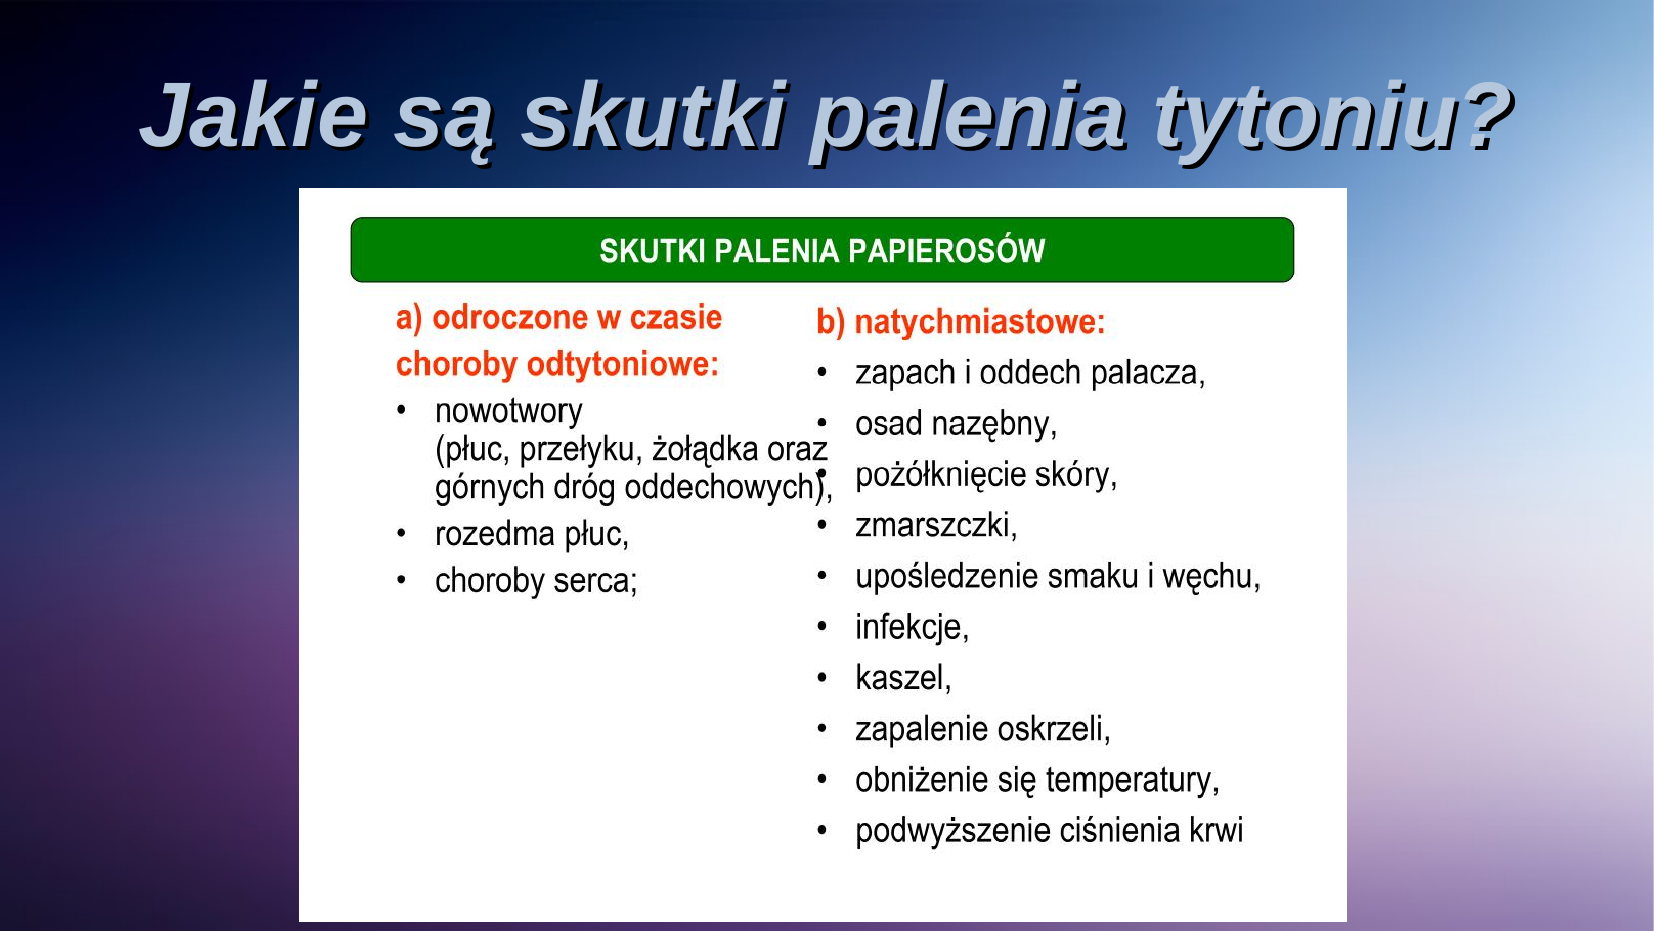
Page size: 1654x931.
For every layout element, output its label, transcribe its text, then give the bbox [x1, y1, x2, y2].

title Jakie są skutki palenia tytoniu? [82, 37, 1571, 193]
picture [0, 0, 1654, 931]
